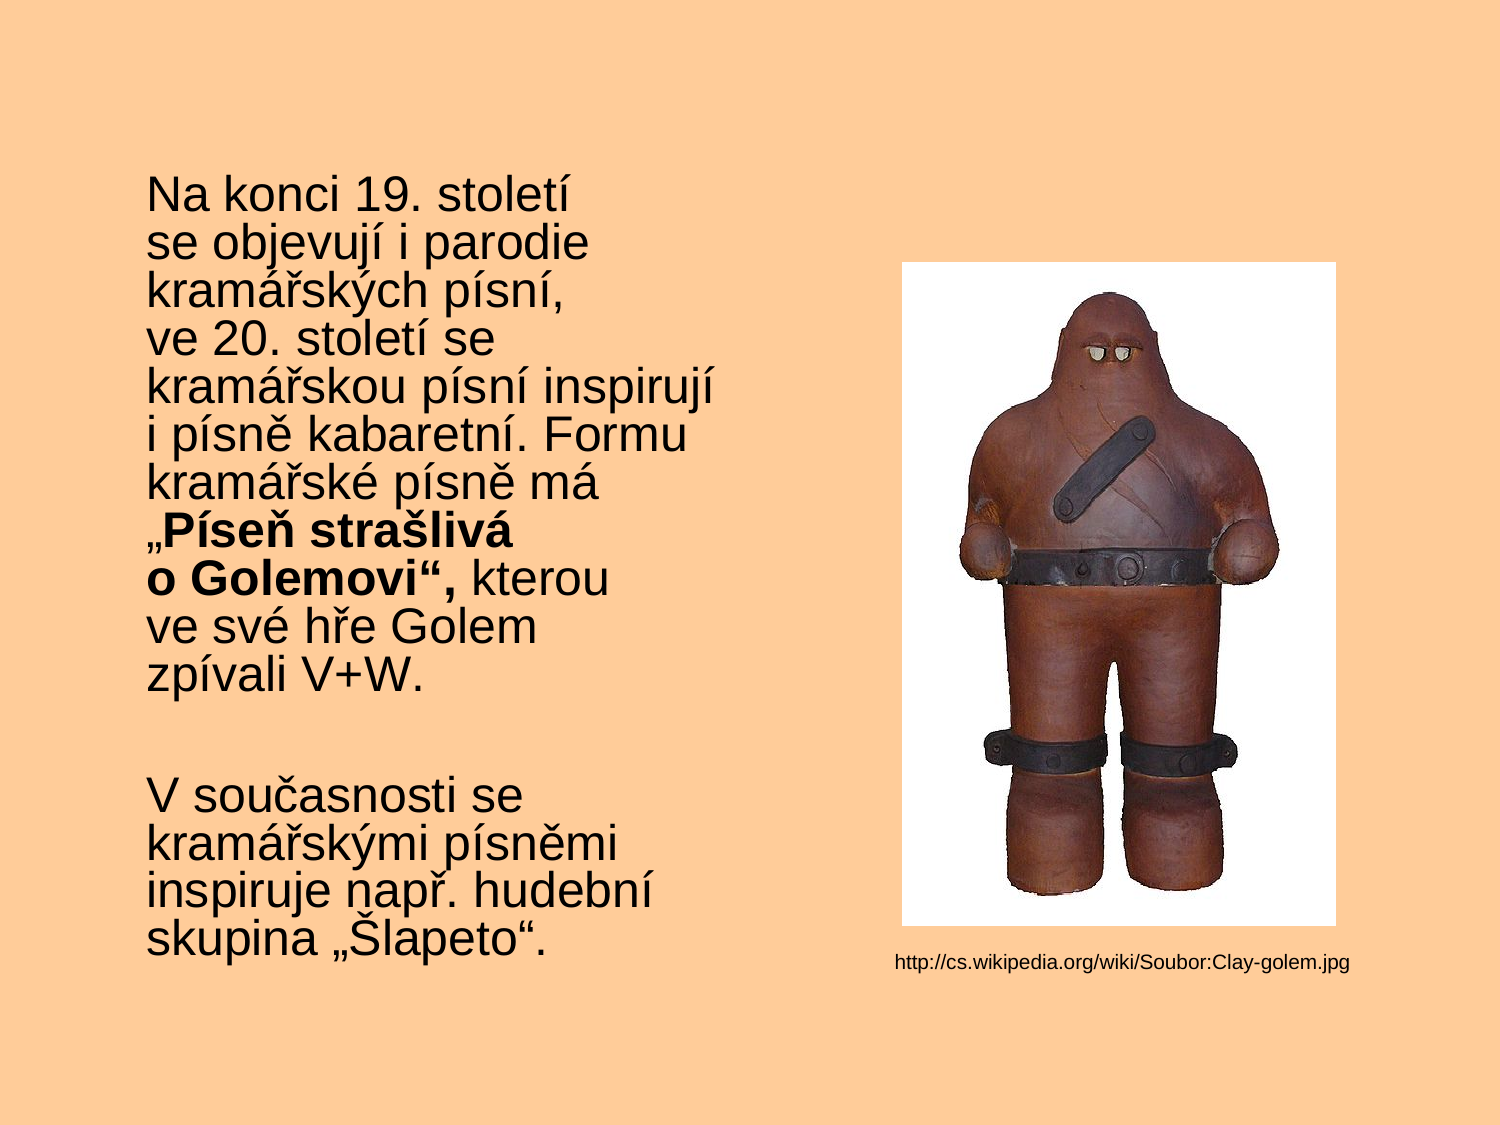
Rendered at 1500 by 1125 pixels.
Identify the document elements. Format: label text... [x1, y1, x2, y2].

text_box http://cs.wikipedia.org/wiki/Soubor:Clay-golem.jpg [879, 940, 1477, 982]
text_box [902, 262, 1336, 926]
list Na konci 19. století se objevují i parodie kramářských písní, ve 20. století se kramářskou písní inspirují i písně kabaretní. Formu kramářské písně má „Píseň strašlivá o Golemovi“, kterou ve své hře Golem zpívali V+W. V současnosti se kramářskými písněmi inspiruje např. hudební skupina „Šlapeto“. [75, 125, 738, 1059]
